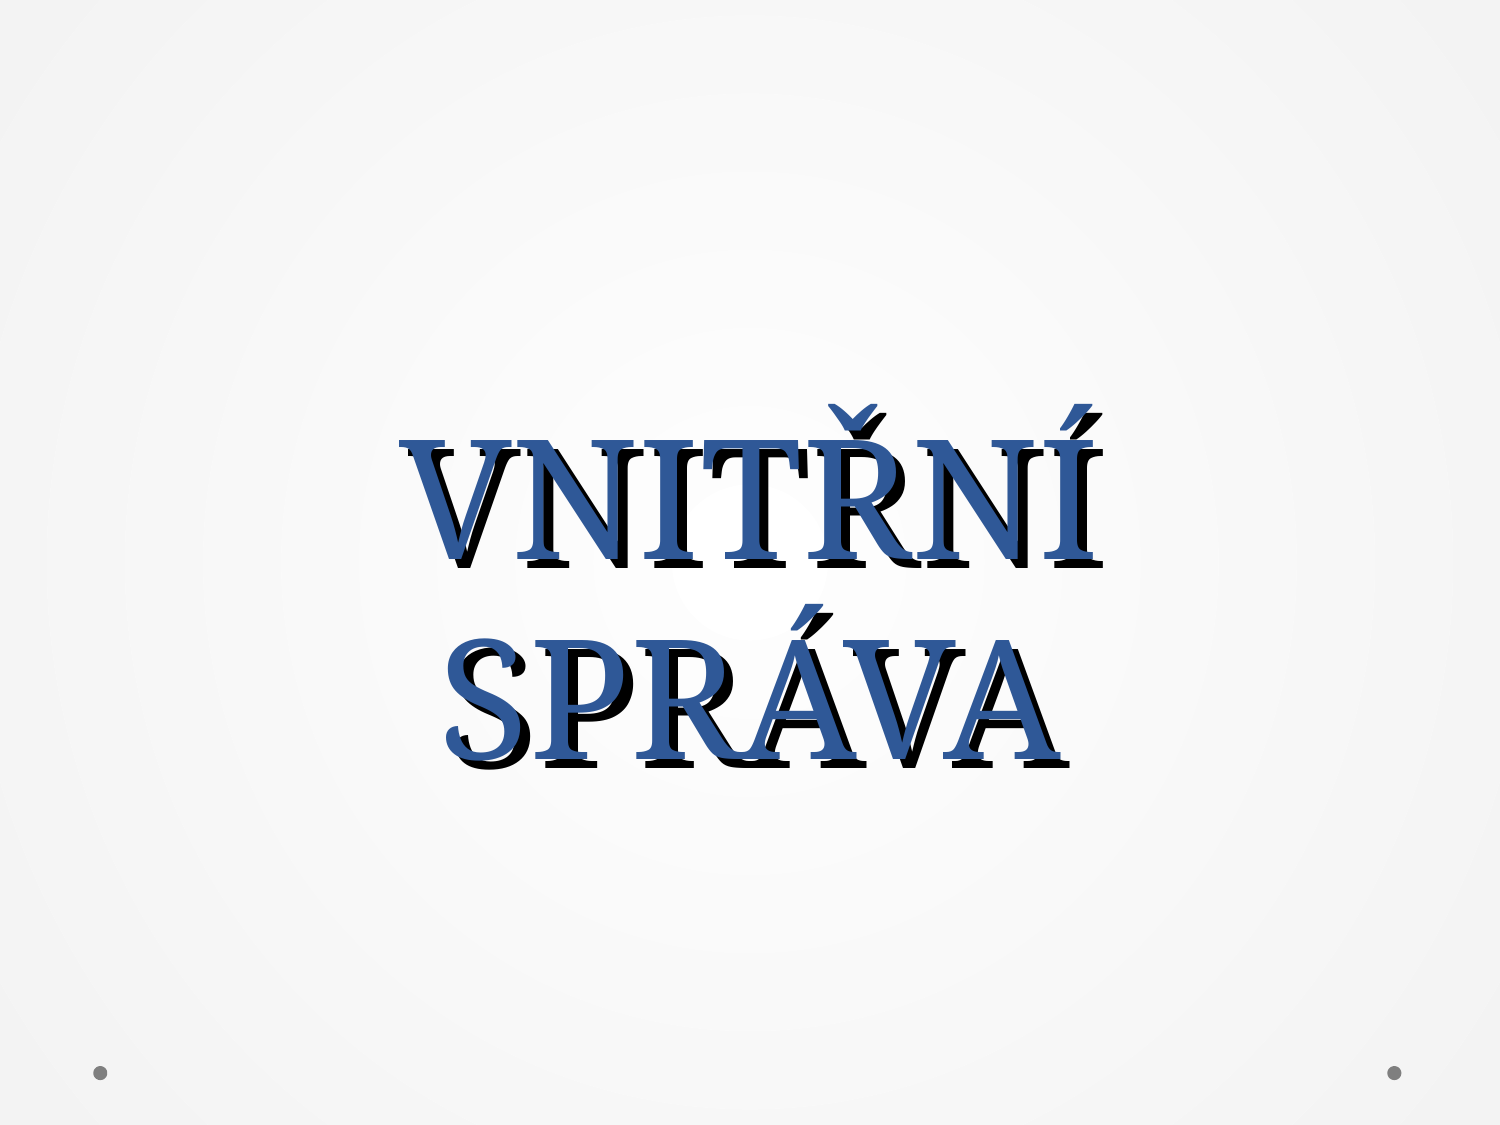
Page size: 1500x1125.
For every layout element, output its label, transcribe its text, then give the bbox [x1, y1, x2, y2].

title VNITŘNÍ SPRÁVA [112, 99, 1388, 800]
